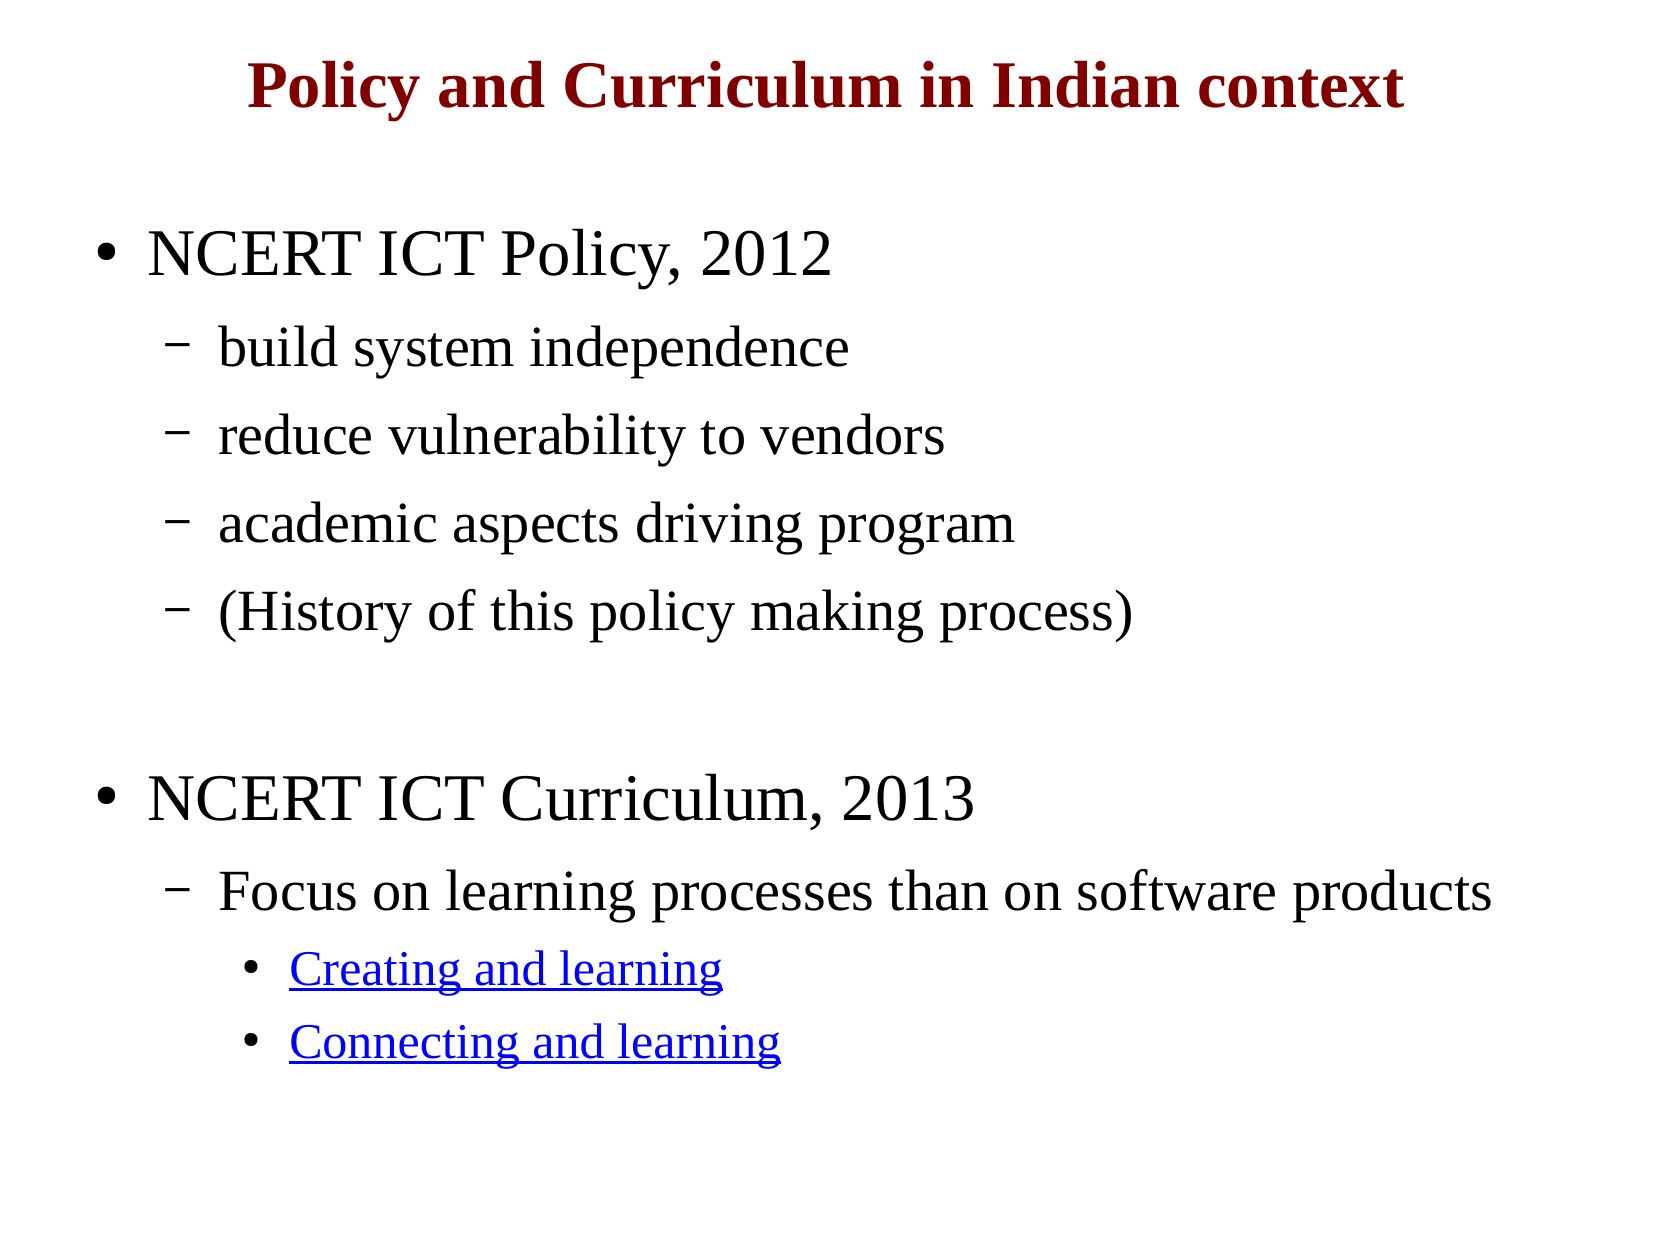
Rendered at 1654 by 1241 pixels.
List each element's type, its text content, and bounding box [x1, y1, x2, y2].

list NCERT ICT Policy, 2012 build system independence reduce vulnerability to vendors academic aspects driving program (History of this policy making process) NCERT ICT Curriculum, 2013 Focus on learning processes than on software products Creating and learning Connecting and learning [76, 216, 1565, 1126]
title Policy and Curriculum in Indian context [82, 19, 1571, 151]
